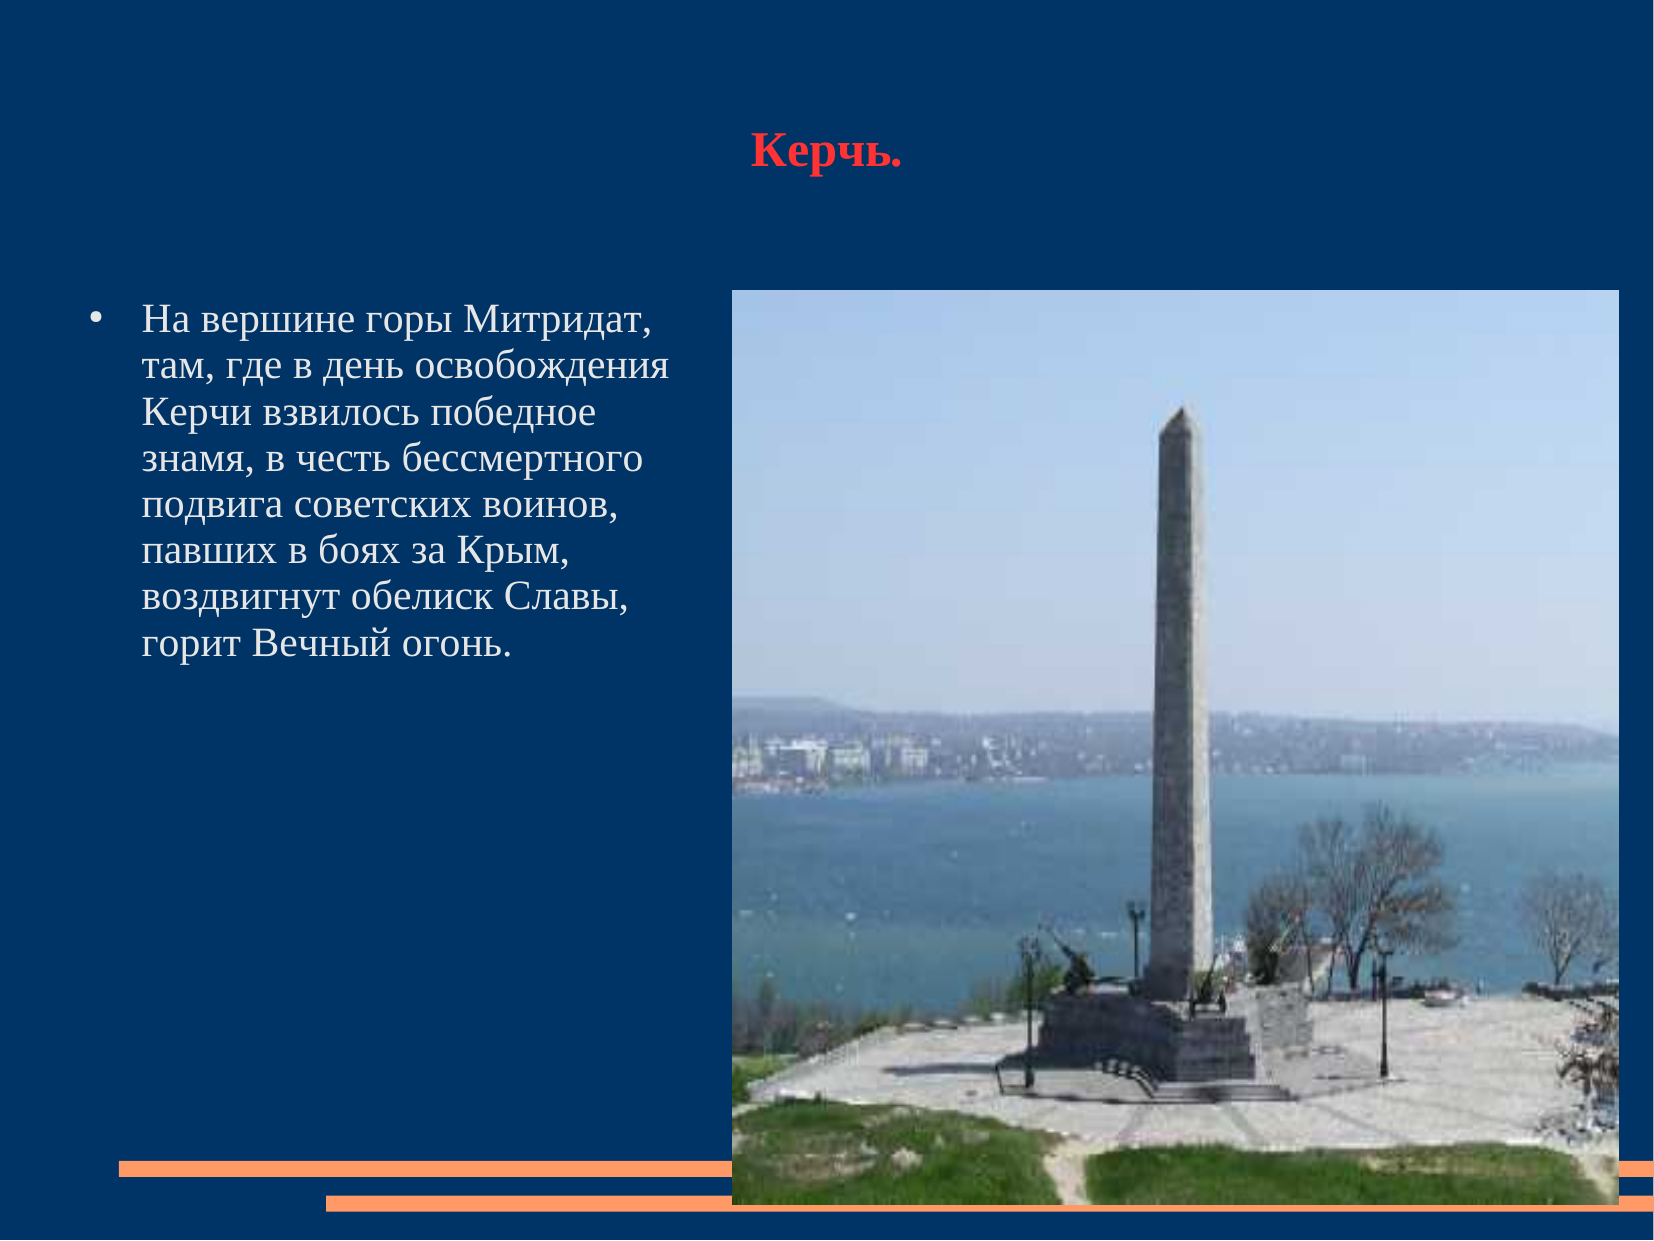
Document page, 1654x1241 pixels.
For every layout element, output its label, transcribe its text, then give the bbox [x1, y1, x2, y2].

picture [732, 290, 1619, 1205]
title Керчь. [121, 46, 1534, 254]
list На вершине горы Митридат, там, где в день освобождения Керчи взвилось победное знамя, в честь бессмертного подвига советских воинов, павших в боях за Крым, воздвигнут обелиск Славы, горит Вечный огонь. [70, 295, 686, 1114]
